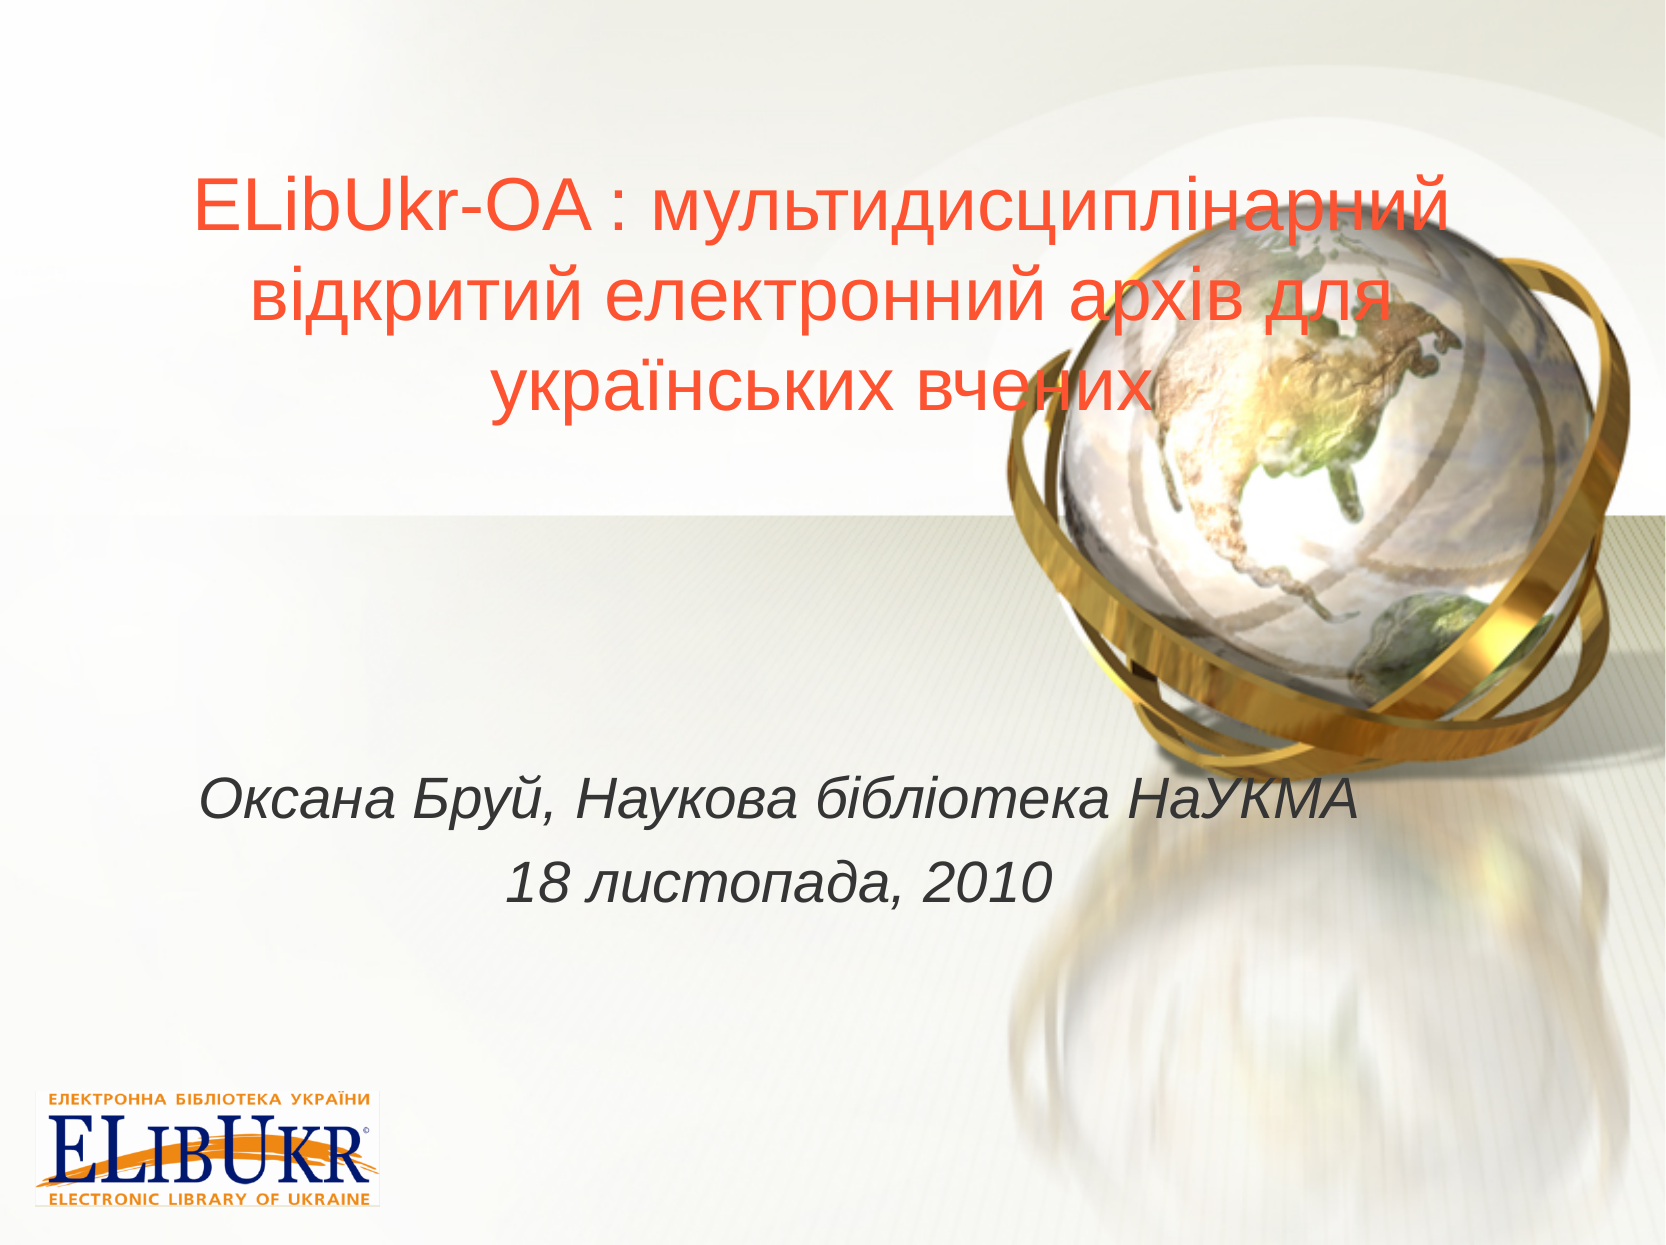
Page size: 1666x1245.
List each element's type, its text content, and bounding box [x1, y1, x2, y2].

text_box Оксана Бруй, Наукова бібліотека НаУКМА 18 листопада, 2010 [35, 751, 1524, 970]
title ELibUkr-OA : мультидисциплінарний відкритий електронний архів для українських вчених [49, 106, 1595, 475]
picture [0, 0, 1666, 1245]
